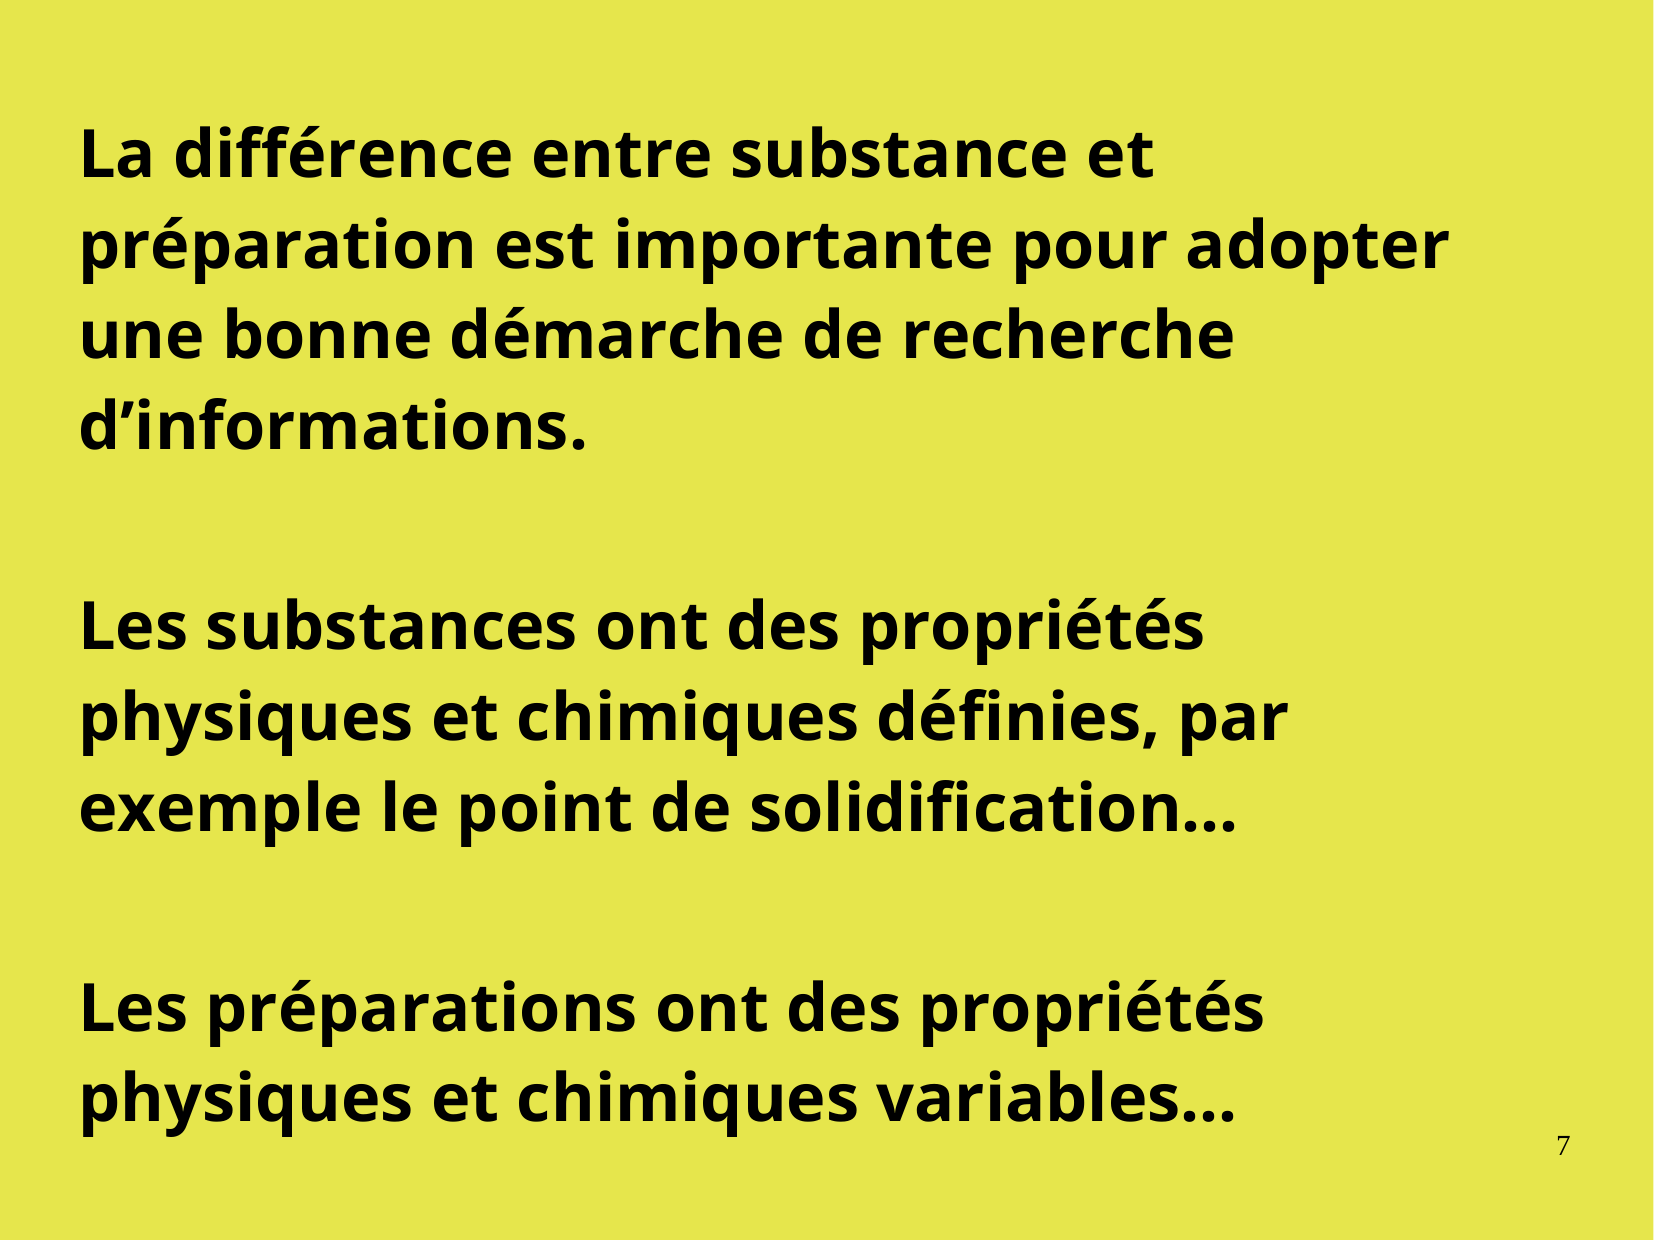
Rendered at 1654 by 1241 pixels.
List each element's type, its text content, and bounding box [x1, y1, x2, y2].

text_box La différence entre substance et préparation est importante pour adopter une bonne démarche de recherche d’informations. Les substances ont des propriétés physiques et chimiques définies, par exemple le point de solidification... Les préparations ont des propriétés physiques et chimiques variables… [78, 106, 1533, 1166]
